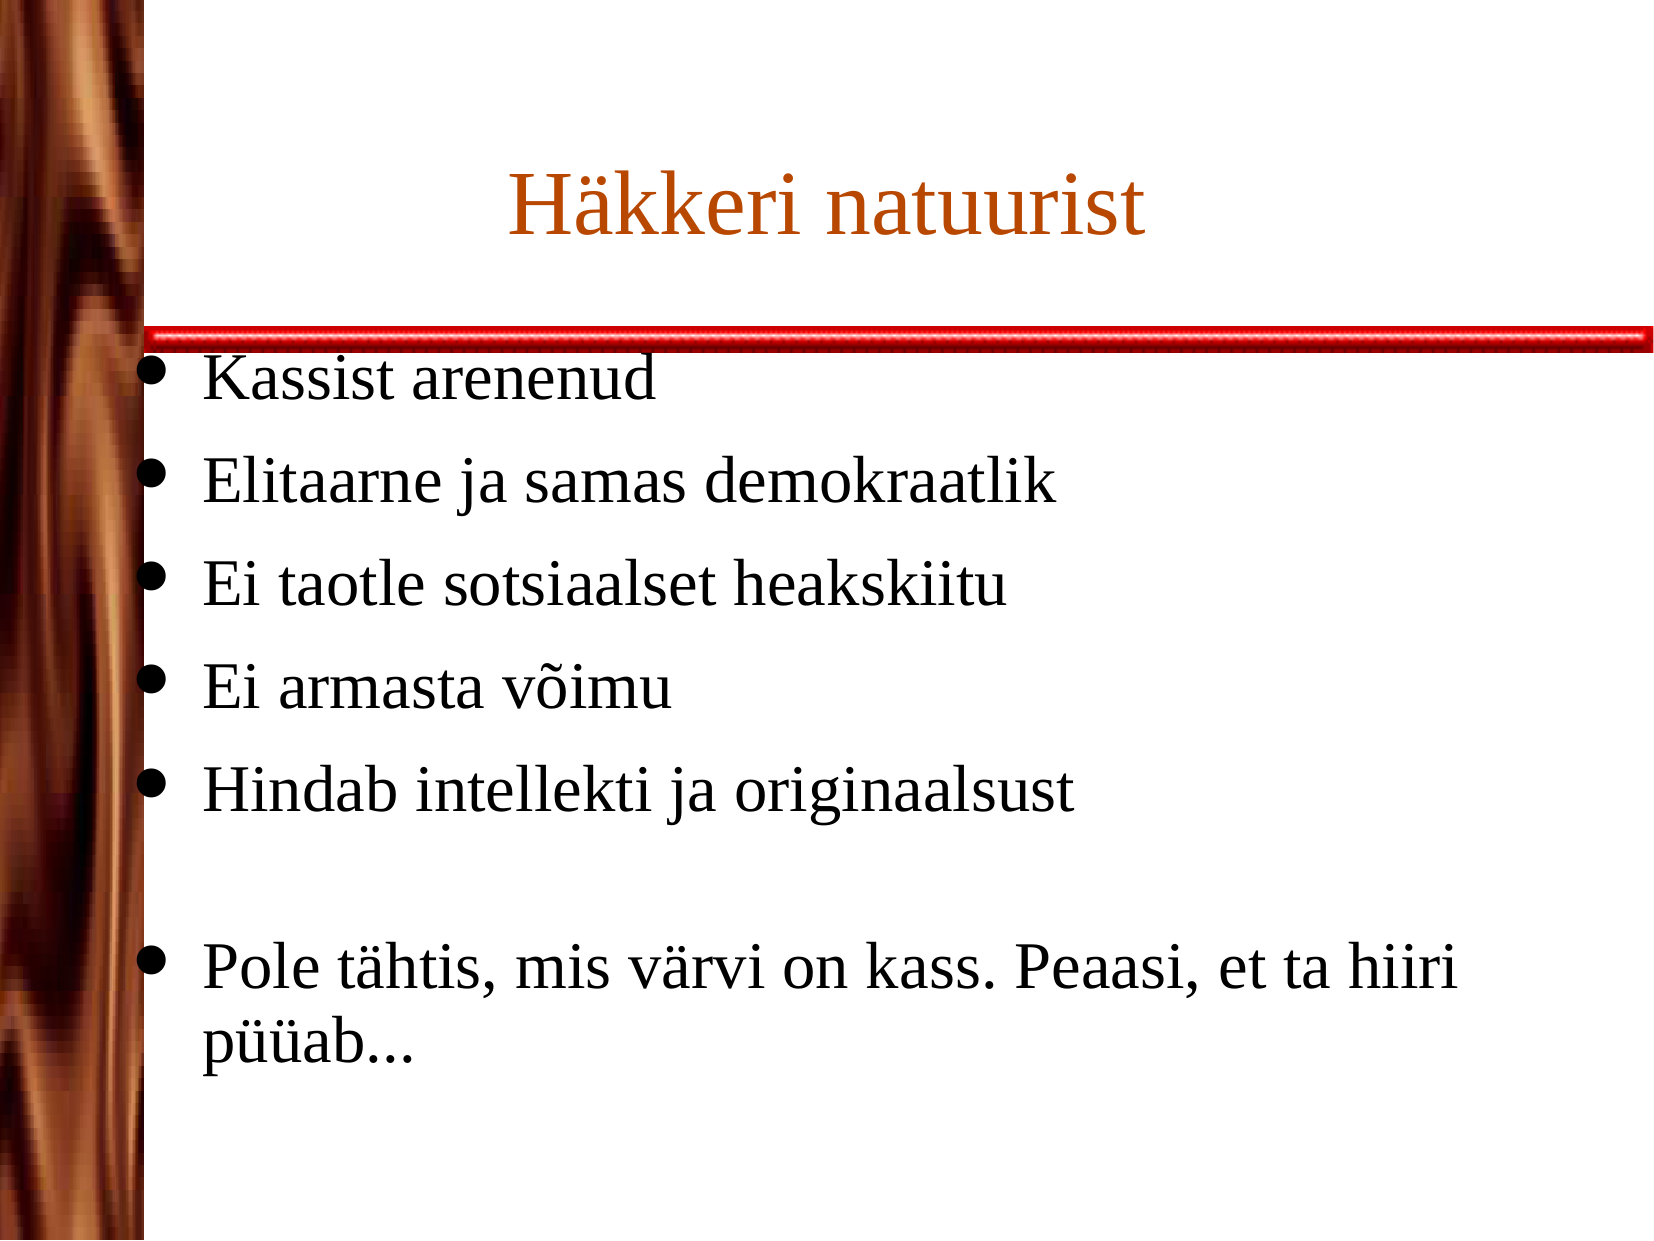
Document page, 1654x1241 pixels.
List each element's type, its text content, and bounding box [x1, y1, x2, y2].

list Kassist arenenud Elitaarne ja samas demokraatlik Ei taotle sotsiaalset heakskiitu Ei armasta võimu Hindab intellekti ja originaalsust Pole tähtis, mis värvi on kass. Peaasi, et ta hiiri püüab... [121, 344, 1534, 1217]
title Häkkeri natuurist [121, 102, 1534, 310]
picture [0, 0, 1654, 1240]
